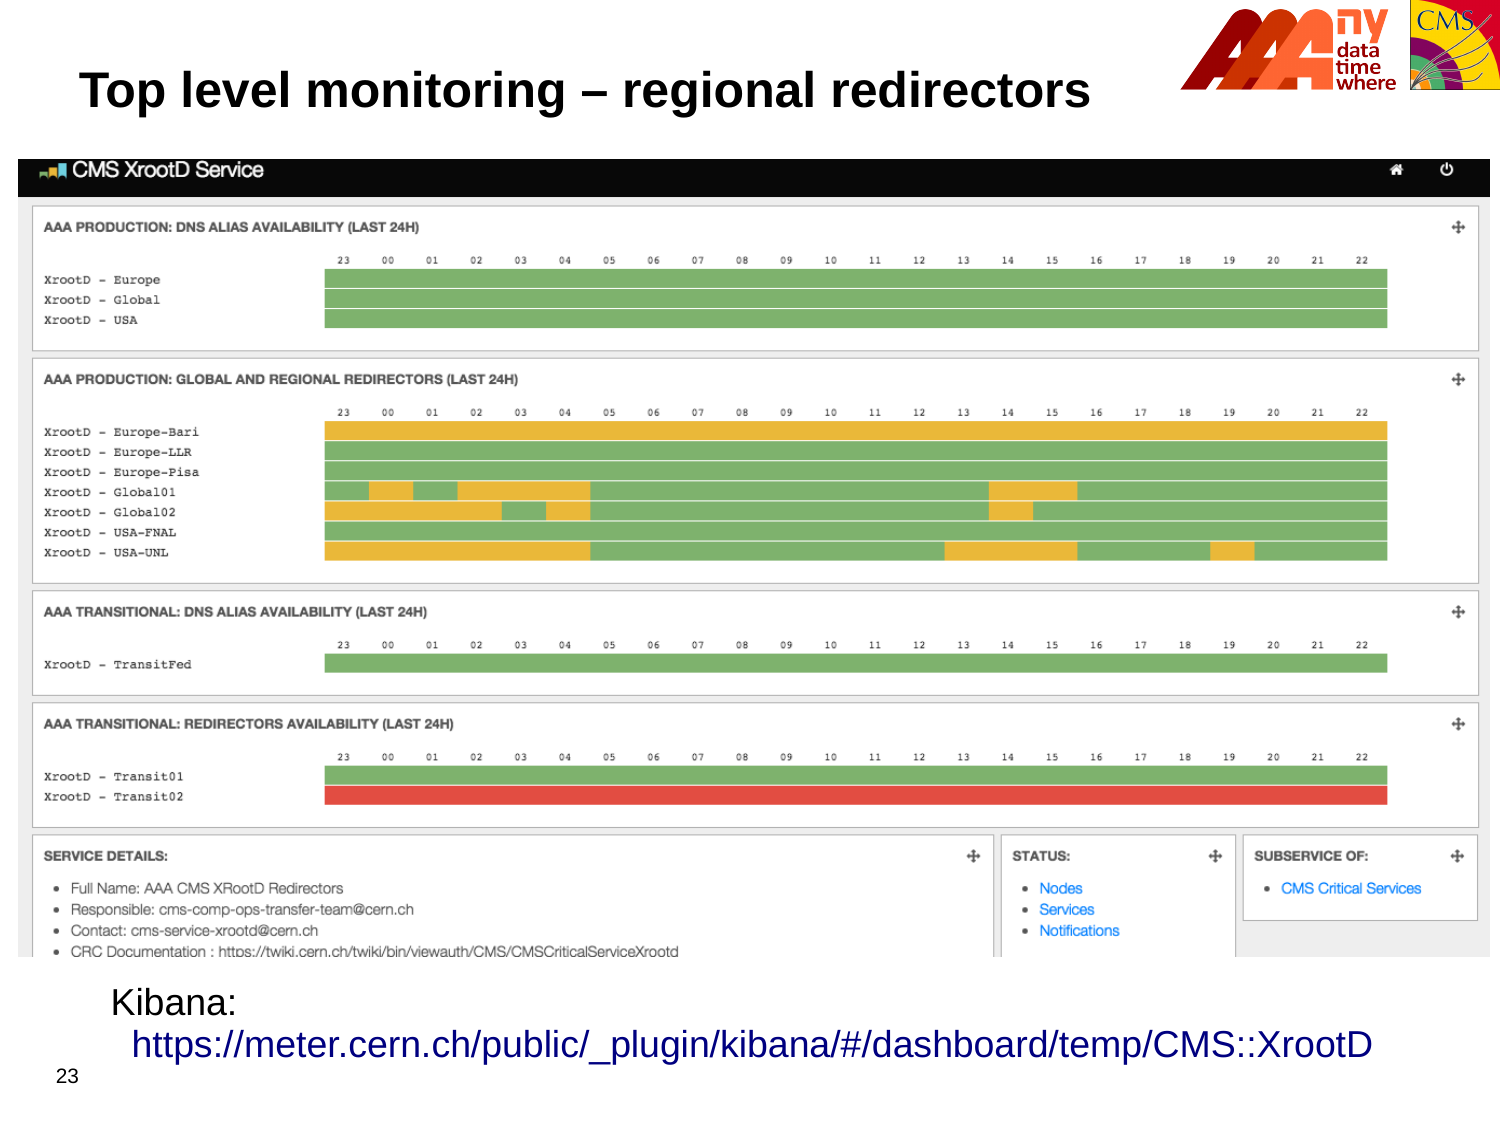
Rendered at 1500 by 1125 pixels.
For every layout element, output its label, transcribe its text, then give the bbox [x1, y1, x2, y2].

picture [18, 159, 1490, 957]
picture [1180, 9, 1396, 90]
text_box Kibana: https://meter.cern.ch/public/_plugin/kibana/#/dashboard/temp/CMS::XrootD [95, 974, 1416, 1125]
picture [1410, 0, 1500, 90]
title Top level monitoring – regional redirectors [64, 54, 1198, 147]
